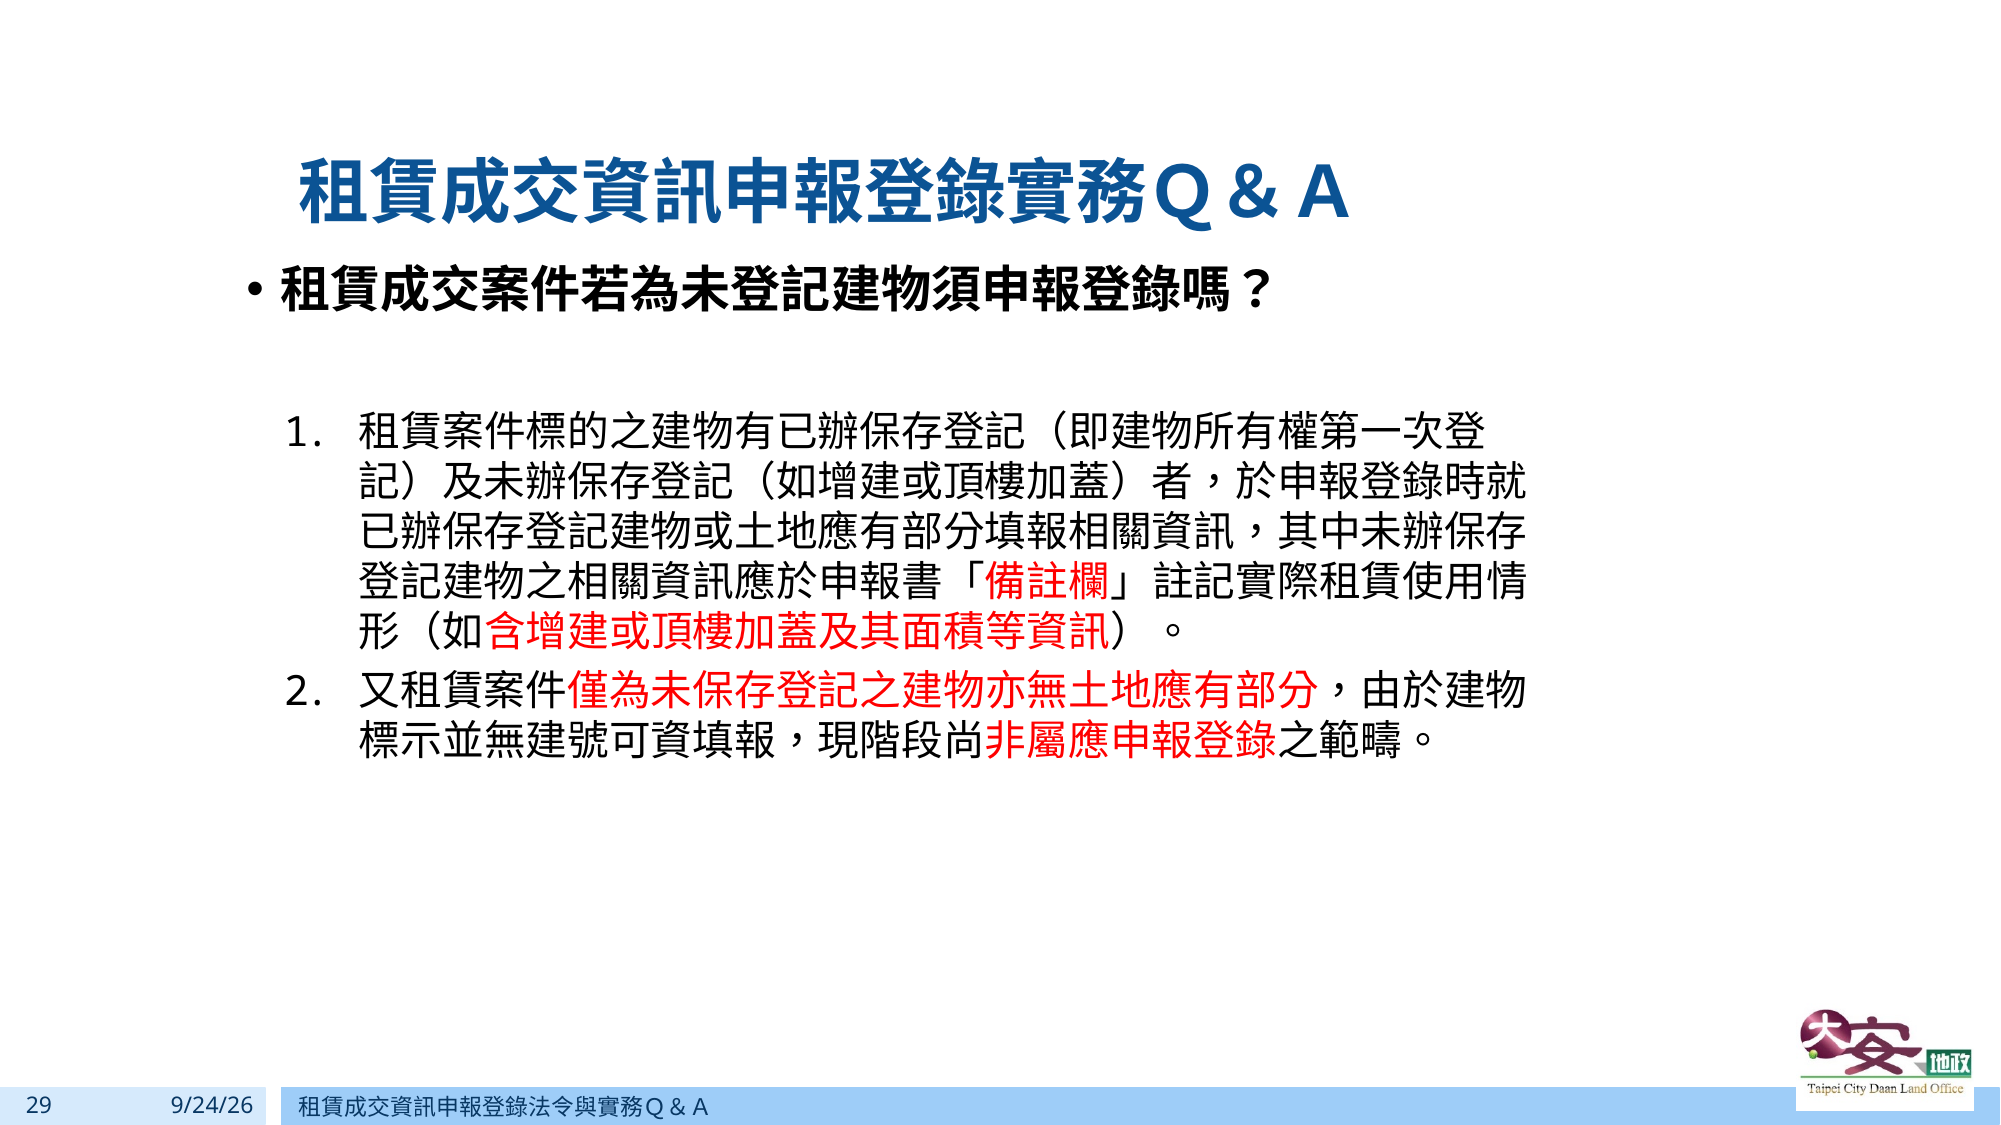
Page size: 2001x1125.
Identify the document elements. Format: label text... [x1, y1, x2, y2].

list 租賃成交案件若為未登記建物須申報登錄嗎？ 租賃案件標的之建物有已辦保存登記（即建物所有權第一次登記）及未辦保存登記（如增建或頂樓加蓋）者，於申報登錄時就已辦保存登記建物或土地應有部分填報相關資訊，其中未辦保存登記建物之相關資訊應於申報書「備註欄」註記實際租賃使用情形（如含增建或頂樓加蓋及其面積等資訊）。 又租賃案件僅為未保存登記之建物亦無土地應有部分，由於建物標示並無建號可資填報，現階段尚非屬應申報登錄之範疇。 [231, 256, 1577, 1053]
slide_number <編號> [0, 1087, 68, 1125]
slide_number 10/21/21 [74, 1087, 269, 1125]
picture [1796, 992, 1974, 1111]
footer 租賃成交資訊申報登錄法令與實務Ｑ＆Ａ [284, 1087, 1785, 1125]
title 租賃成交資訊申報登錄實務Ｑ＆Ａ [231, 45, 1769, 240]
